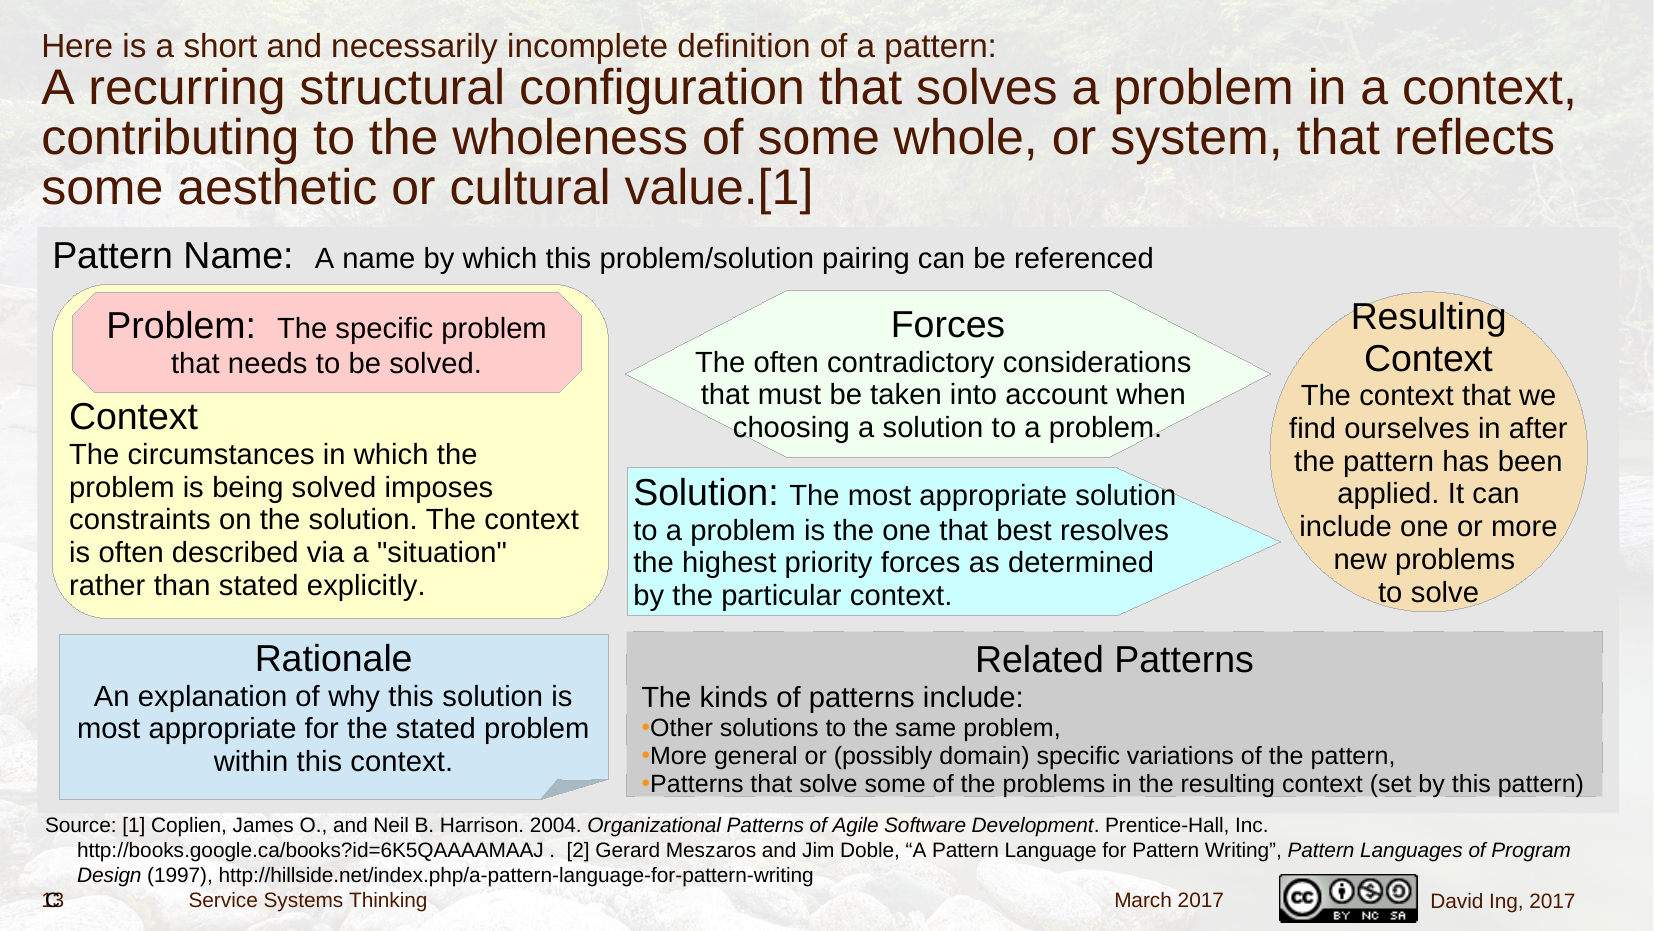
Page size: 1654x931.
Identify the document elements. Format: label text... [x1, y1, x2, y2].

text_box Solution: The most appropriate solution to a problem is the one that best resolves the highest priority forces as determined by the particular context. [627, 467, 1281, 616]
text_box Forces The often contradictory considerations that must be taken into account when choosing a solution to a problem. [625, 290, 1271, 458]
text_box Problem: The specific problem that needs to be solved. [72, 292, 582, 393]
text_box Pattern Name: A name by which this problem/solution pairing can be referenced [37, 227, 1619, 814]
title Here is a short and necessarily incomplete definition of a pattern: A recurring structural configuration that solves a problem in a context, contributing to the wholeness of some whole, or system, that reflects some aesthetic or cultural value.[1] [41, 30, 1613, 219]
text_box Source: [1] Coplien, James O., and Neil B. Harrison. 2004. Organizational Patterns of Agile Software Development. Prentice-Hall, Inc. http://books.google.ca/books?id=6K5QAAAAMAAJ . [2] Gerard Meszaros and Jim Doble, “A Pattern Language for Pattern Writing”, Pattern Languages of Program Design (1997), http://hillside.net/index.php/a-pattern-language-for-pattern-writing C [30, 803, 1618, 910]
text_box Rationale An explanation of why this solution is most appropriate for the stated problem within this context. [59, 634, 609, 800]
text_box Context The circumstances in which the problem is being solved imposes constraints on the solution. The context is often described via a "situation" rather than stated explicitly. [52, 284, 609, 619]
text_box Related Patterns The kinds of patterns include: Other solutions to the same problem, More general or (possibly domain) specific variations of the pattern, Patterns that solve some of the problems in the resulting context (set by this pattern) [626, 631, 1603, 797]
text_box Resulting Context The context that we find ourselves in after the pattern has been applied. It can include one or more new problems to solve [1269, 291, 1588, 612]
picture [0, 0, 1654, 931]
